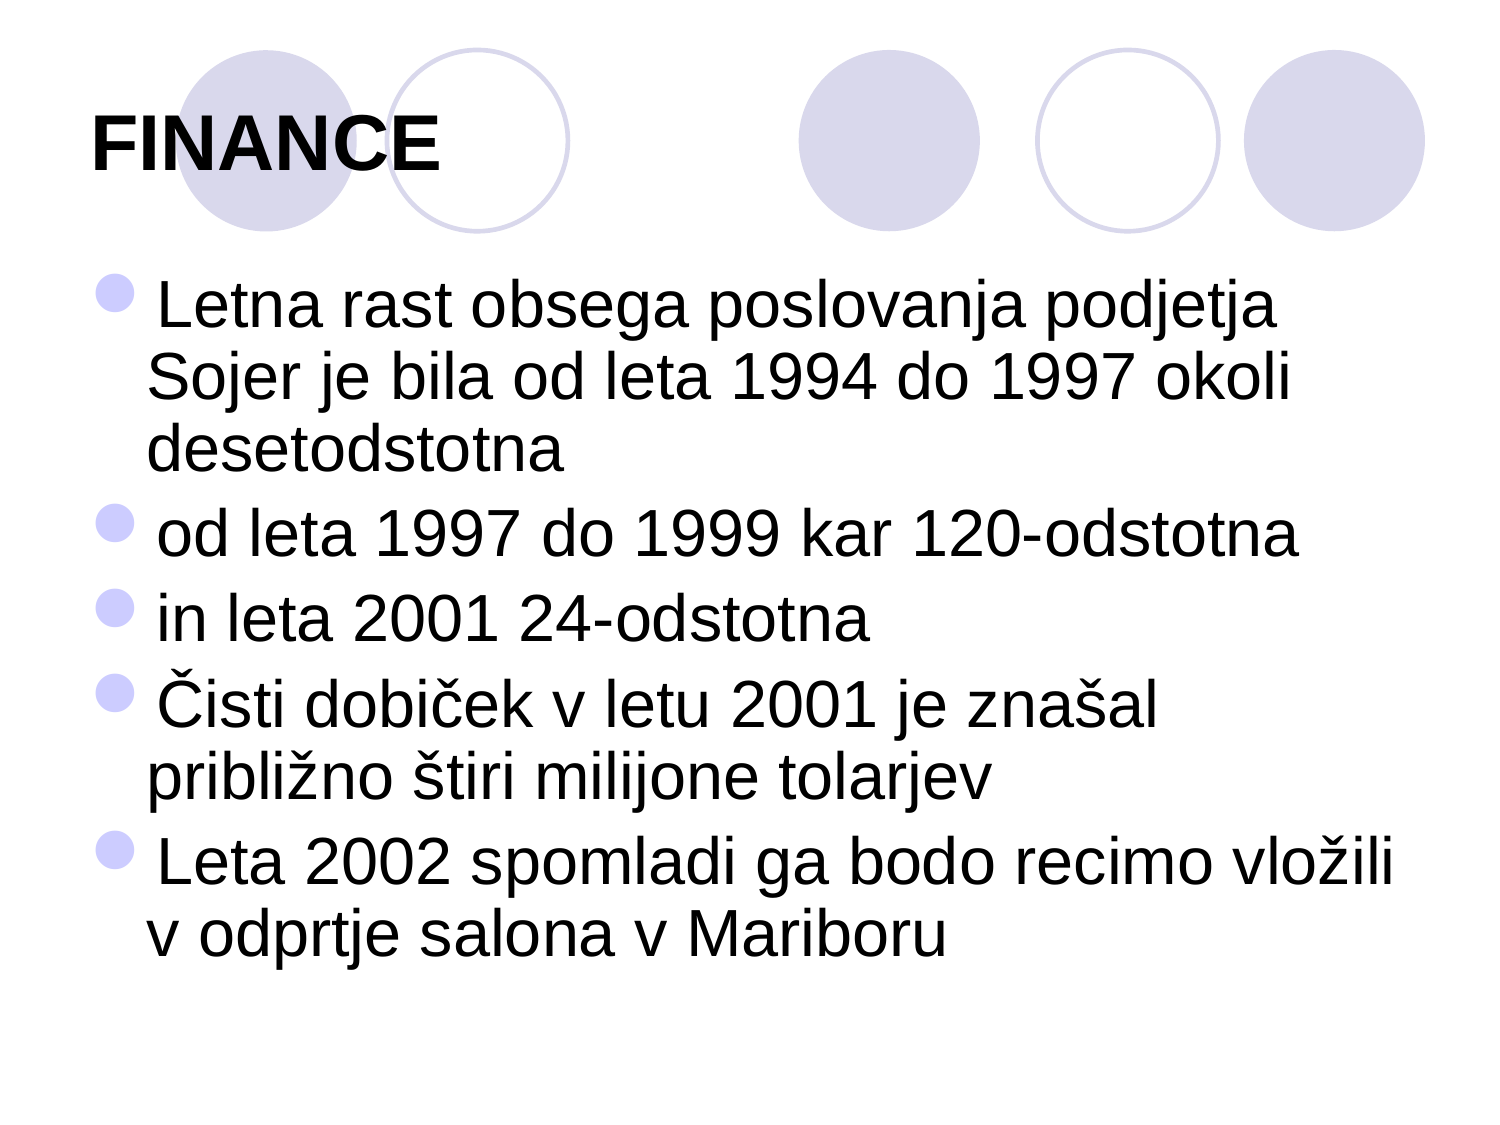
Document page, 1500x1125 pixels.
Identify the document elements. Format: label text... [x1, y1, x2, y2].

title FINANCE [75, 45, 1425, 233]
list Letna rast obsega poslovanja podjetja Sojer je bila od leta 1994 do 1997 okoli desetodstotna od leta 1997 do 1999 kar 120-odstotna in leta 2001 24-odstotna Čisti dobiček v letu 2001 je znašal približno štiri milijone tolarjev Leta 2002 spomladi ga bodo recimo vložili v odprtje salona v Mariboru [75, 262, 1425, 1006]
